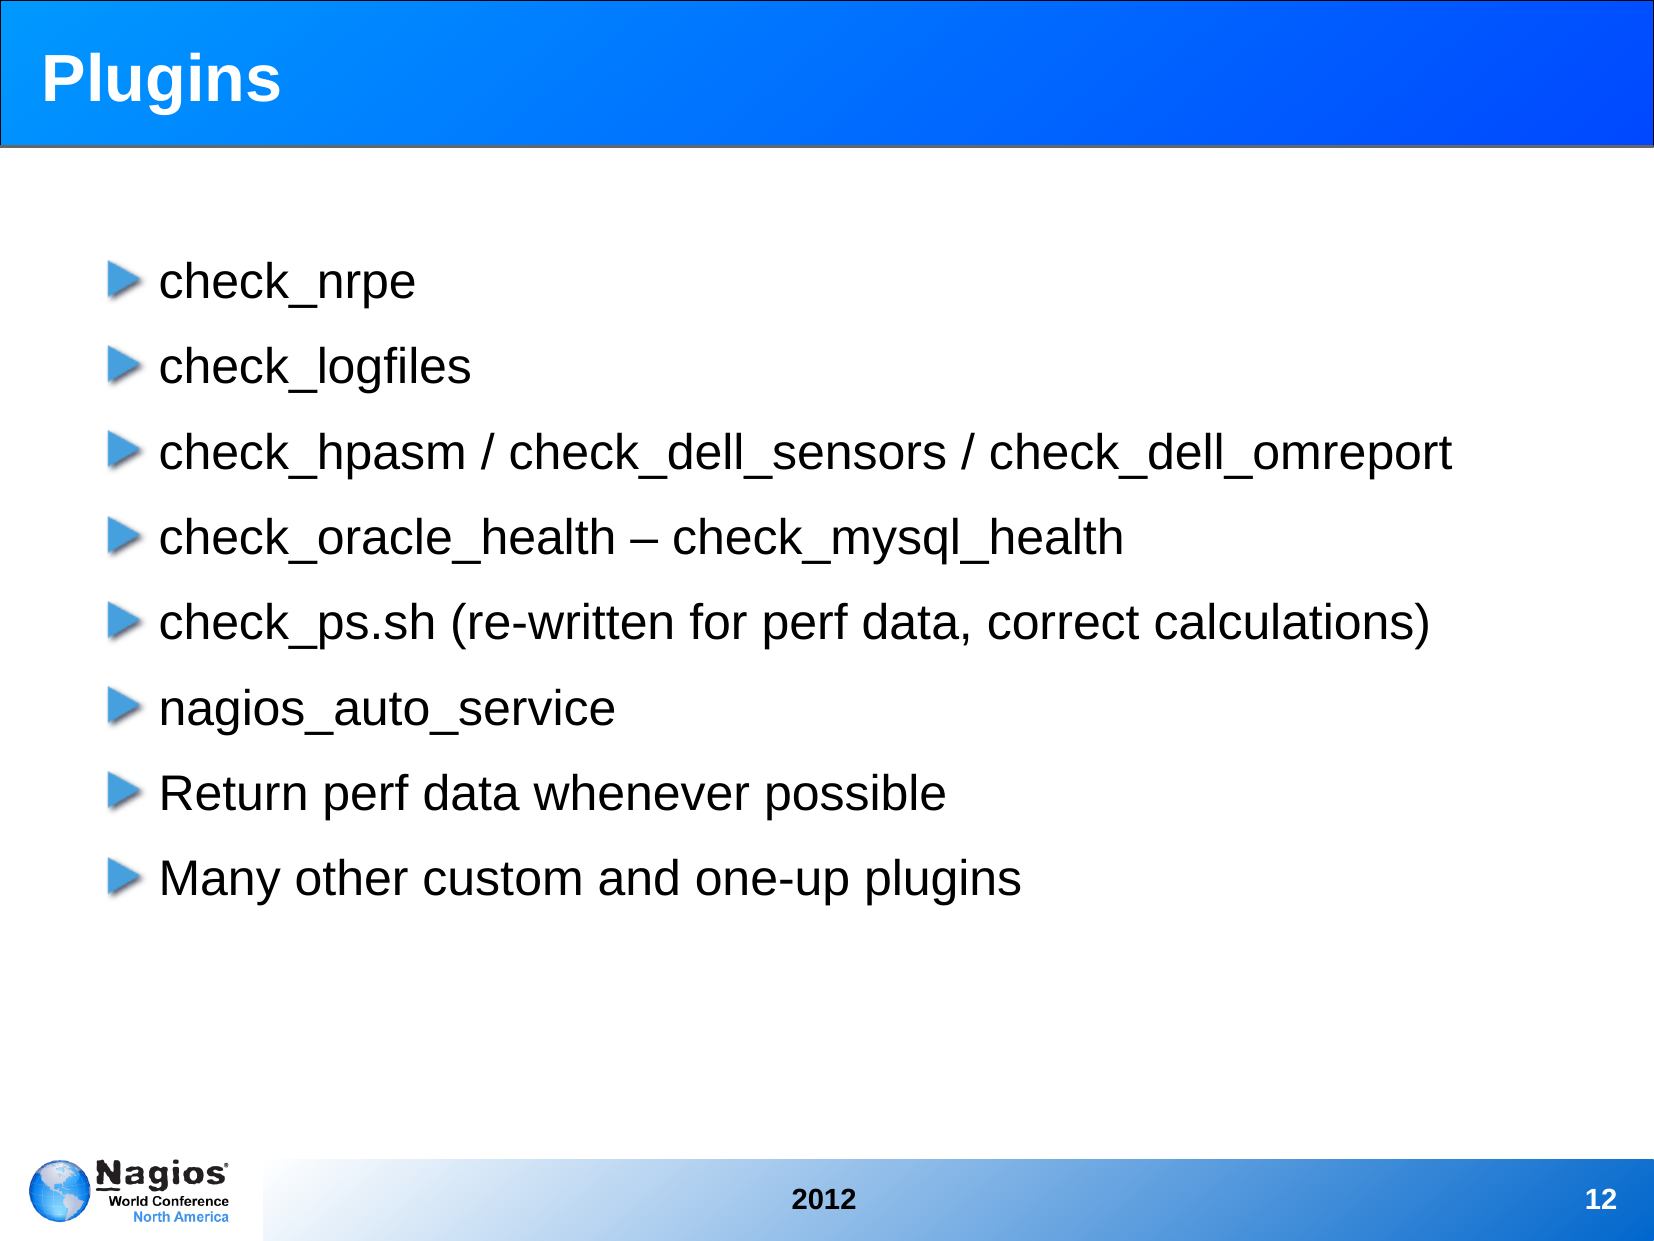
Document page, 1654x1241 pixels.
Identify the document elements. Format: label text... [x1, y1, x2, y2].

picture [29, 1159, 229, 1235]
title Plugins [41, 29, 1248, 127]
list check_nrpe check_logfiles check_hpasm / check_dell_sensors / check_dell_omreport check_oracle_health – check_mysql_health check_ps.sh (re-written for perf data, correct calculations) nagios_auto_service Return perf data whenever possible Many other custom and one-up plugins [87, 253, 1596, 1072]
